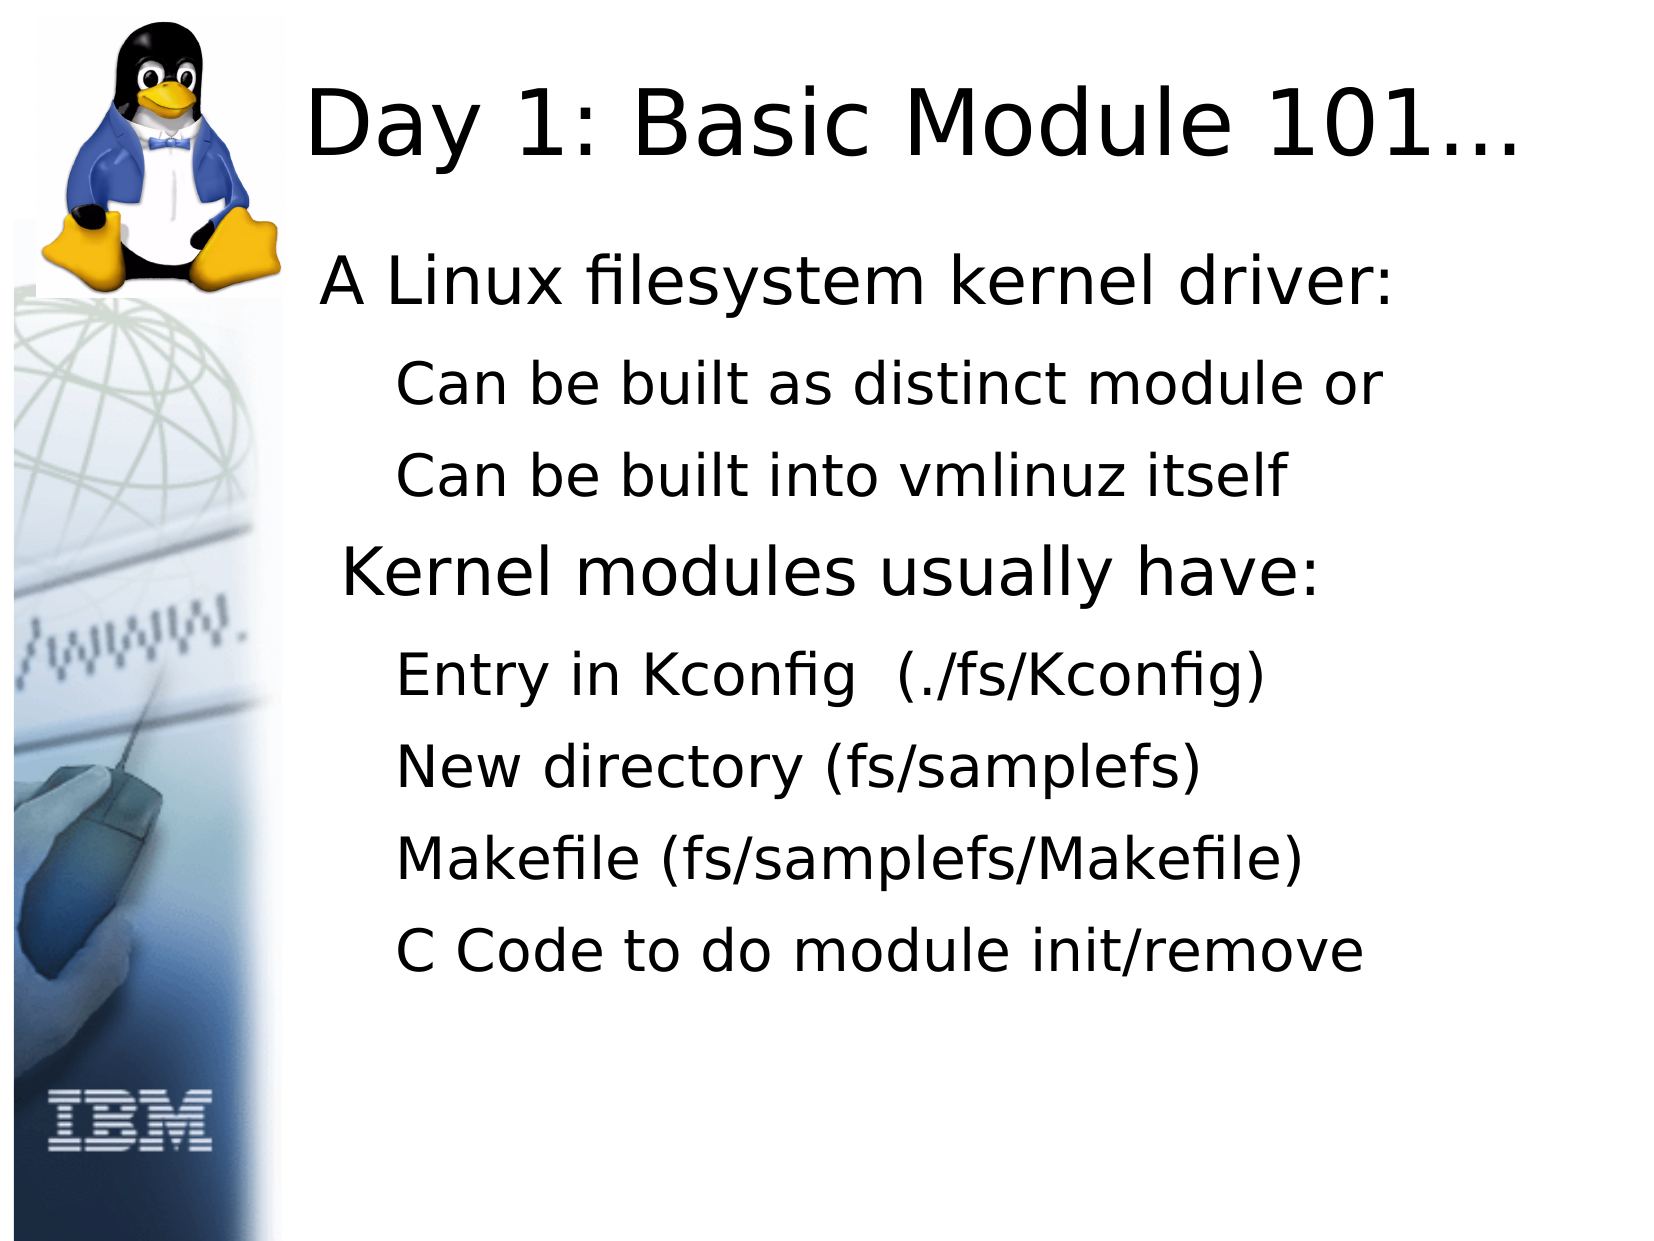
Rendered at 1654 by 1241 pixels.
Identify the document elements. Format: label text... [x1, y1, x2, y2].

title Day 1: Basic Module 101... [301, 39, 1528, 209]
list A Linux filesystem kernel driver: Can be built as distinct module or Can be built into vmlinuz itself Kernel modules usually have: Entry in Kconfig (./fs/Kconfig) New directory (fs/samplefs) Makefile (fs/samplefs/Makefile) C Code to do module init/remove [301, 243, 1520, 1182]
